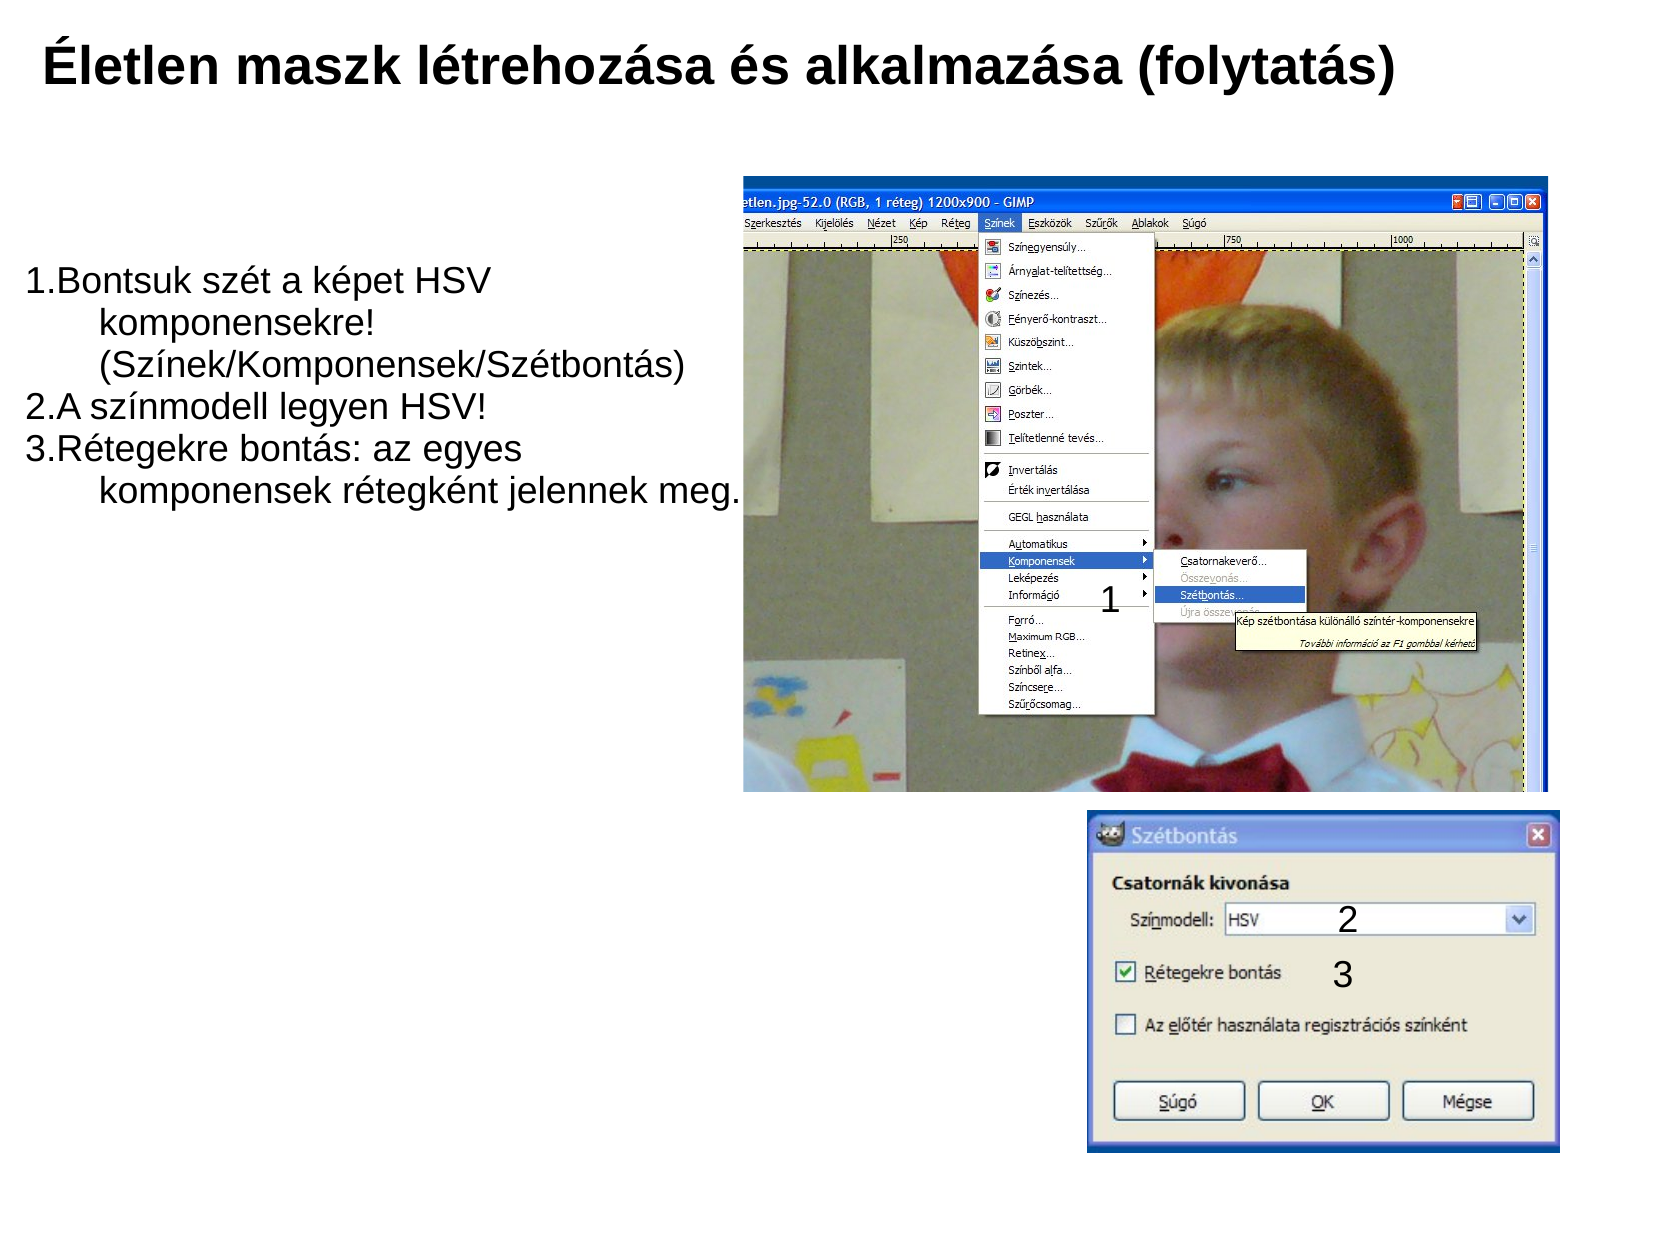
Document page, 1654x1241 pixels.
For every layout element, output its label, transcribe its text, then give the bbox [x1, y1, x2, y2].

picture [743, 176, 1549, 792]
text_box Életlen maszk létrehozása és alkalmazása (folytatás) [27, 27, 1413, 105]
text_box 1 [1085, 571, 1136, 629]
text_box 3 [1317, 946, 1369, 1004]
text_box Bontsuk szét a képet HSV komponensekre! (Színek/Komponensek/Szétbontás) A színmodell legyen HSV! Rétegekre bontás: az egyes komponensek rétegként jelennek meg. [10, 251, 757, 519]
text_box 2 [1322, 890, 1374, 948]
picture [1087, 810, 1560, 1153]
